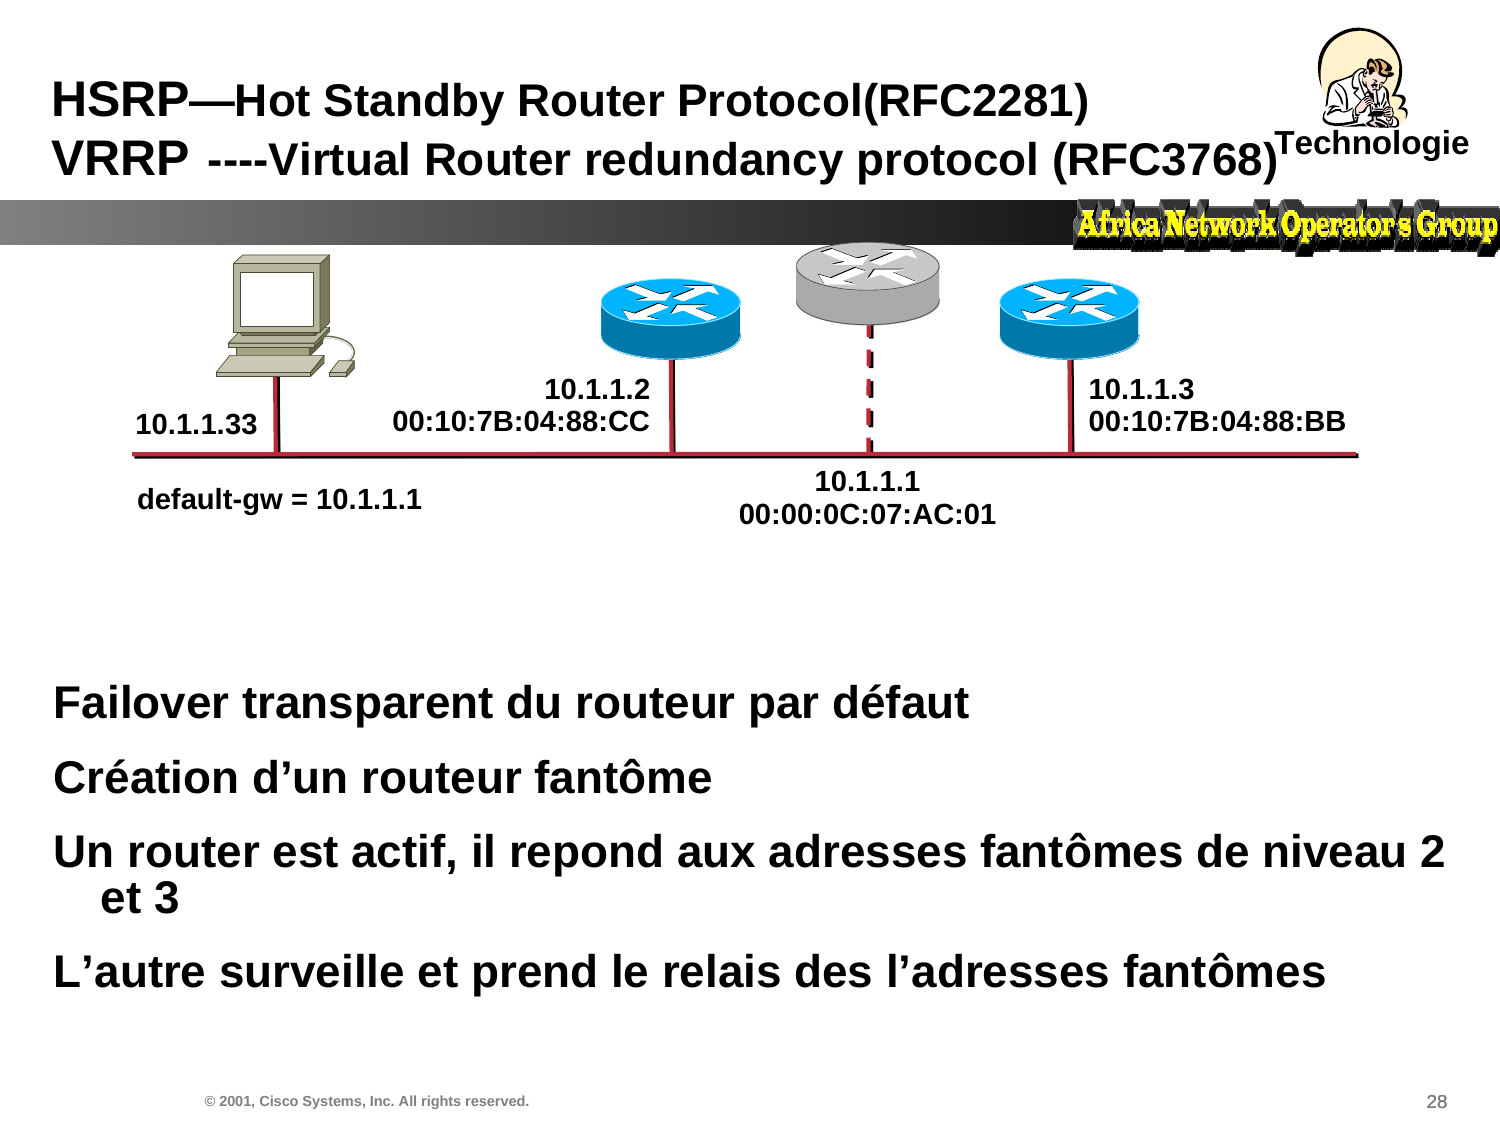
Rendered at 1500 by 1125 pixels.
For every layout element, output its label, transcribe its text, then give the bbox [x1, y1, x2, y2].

picture [999, 337, 1140, 360]
picture [601, 337, 741, 360]
picture [675, 286, 716, 300]
picture [216, 254, 355, 378]
picture [625, 304, 666, 321]
picture [673, 306, 714, 322]
text_box 10.1.1.2 00:10:7B:04:88:CC [375, 364, 668, 447]
picture [1024, 304, 1065, 321]
text_box Technologie [1262, 118, 1482, 168]
picture [999, 278, 1140, 334]
text_box default-gw = 10.1.1.1 [120, 474, 440, 525]
picture [1070, 180, 1500, 275]
picture [601, 278, 741, 306]
picture [1026, 286, 1068, 300]
title HSRP—Hot Standby Router Protocol(RFC2281) VRRP ----Virtual Router redundancy protocol (RFC3768)‏ [37, 37, 1313, 196]
picture [627, 286, 669, 300]
text_box 10.1.1.1 00:00:0C:07:AC:01 [721, 459, 1014, 540]
picture [1071, 306, 1113, 322]
text_box 10.1.1.33 [118, 399, 275, 450]
picture [1073, 286, 1115, 300]
list Failover transparent du routeur par défaut Création d’un routeur fantôme Un router est actif, il repond aux adresses fantômes de niveau 2 et 3 L’autre surveille et prend le relais des l’adresses fantômes [40, 653, 1463, 1025]
picture [1317, 26, 1409, 118]
text_box 10.1.1.3 00:10:7B:04:88:BB [1071, 364, 1364, 447]
picture [796, 242, 940, 326]
